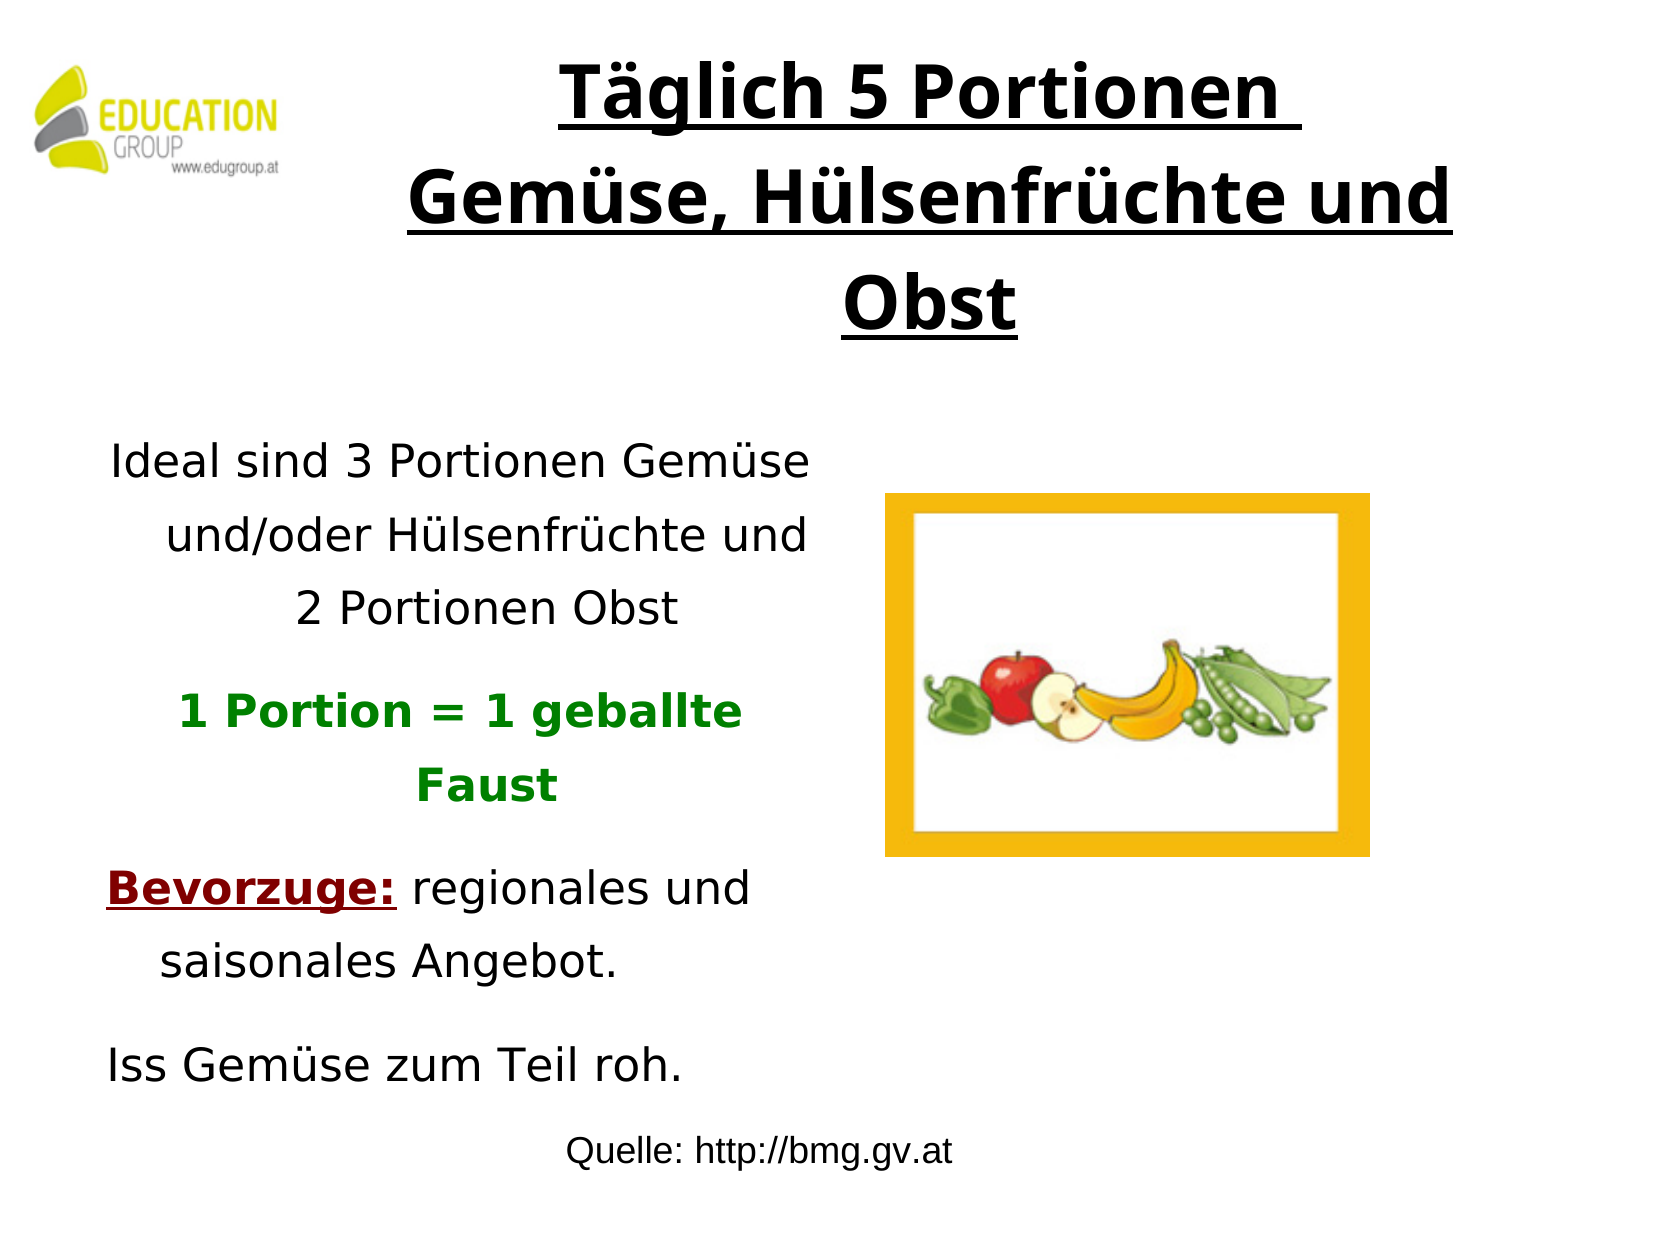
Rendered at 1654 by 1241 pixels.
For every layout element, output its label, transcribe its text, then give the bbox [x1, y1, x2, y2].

list Ideal sind 3 Portionen Gemüse und/oder Hülsenfrüchte und 2 Portionen Obst 1 Portion = 1 geballte Faust Bevorzuge: regionales und saisonales Angebot. Iss Gemüse zum Teil roh. [88, 413, 815, 1093]
picture [29, 59, 284, 178]
picture [885, 493, 1370, 857]
title Täglich 5 Portionen Gemüse, Hülsenfrüchte und Obst [324, 80, 1536, 292]
